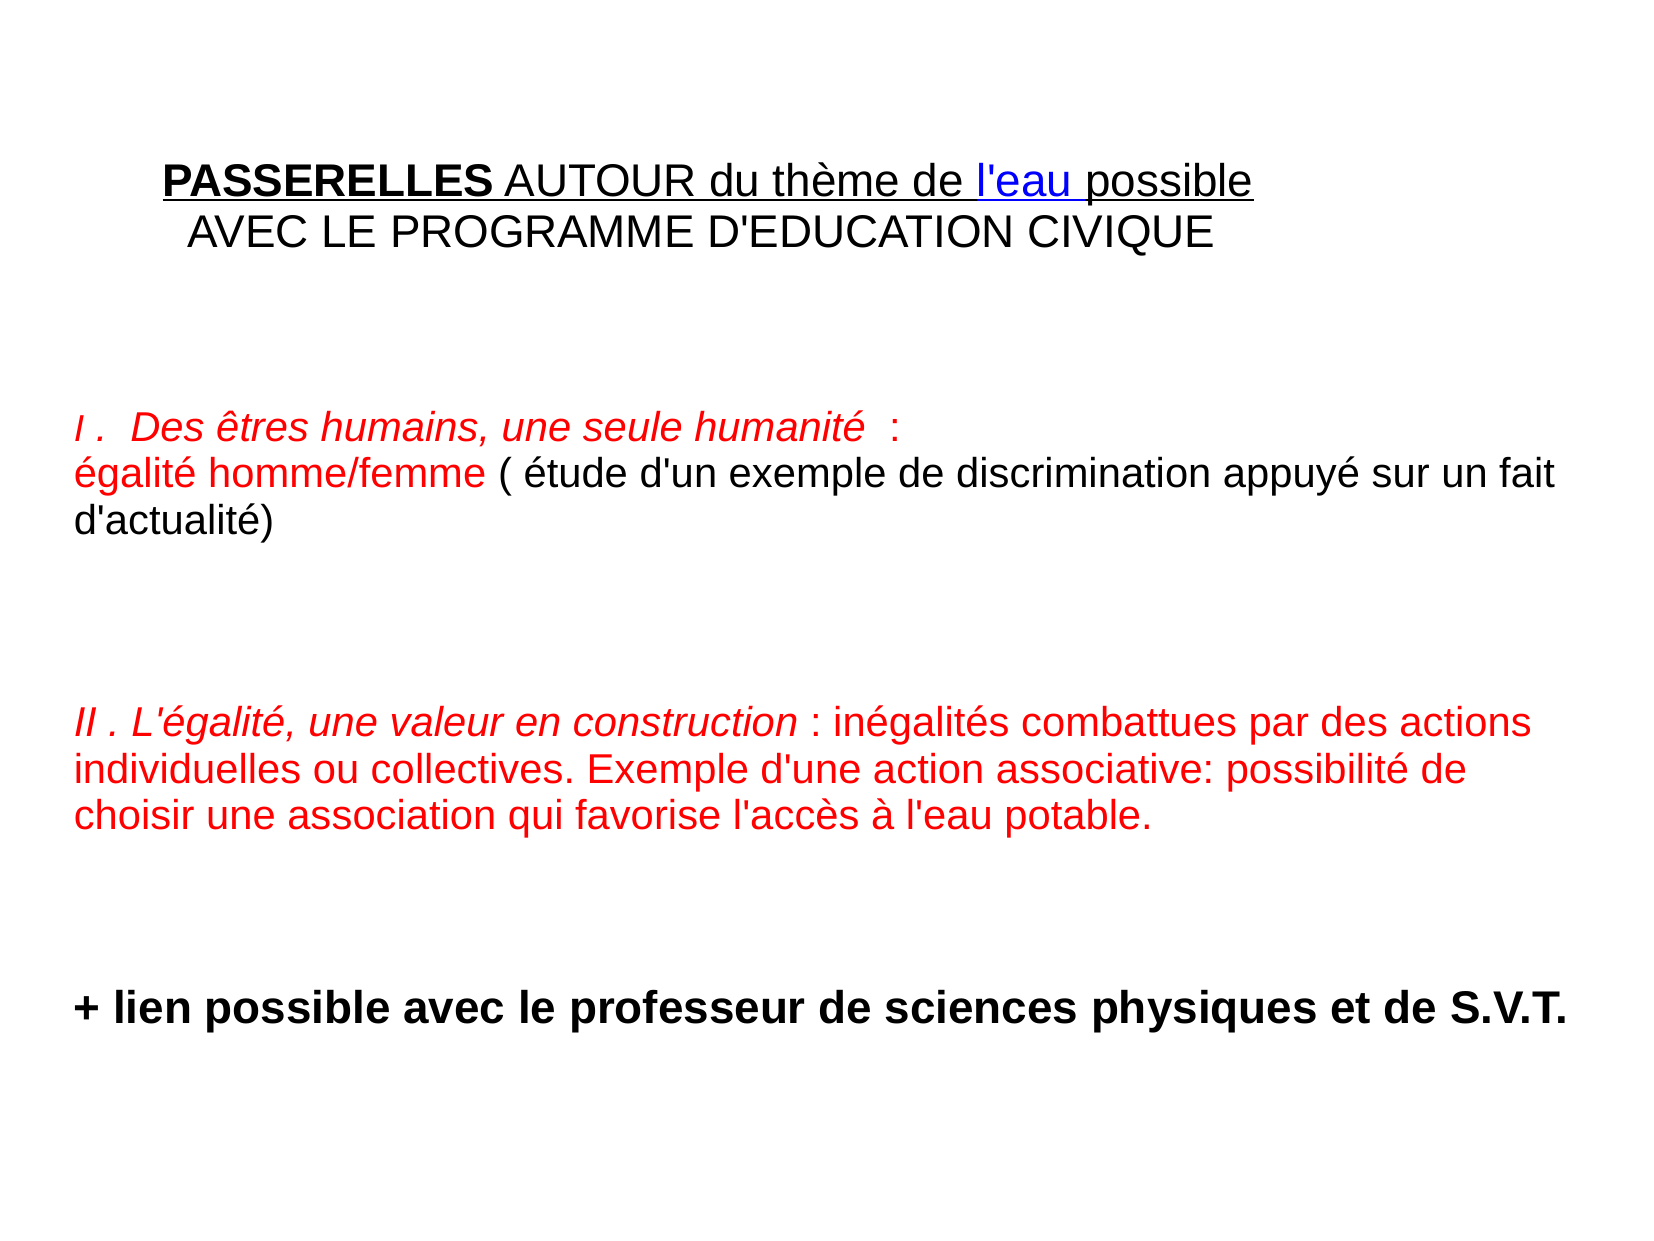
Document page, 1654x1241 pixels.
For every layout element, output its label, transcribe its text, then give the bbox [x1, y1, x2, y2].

text_box I . Des êtres humains, une seule humanité : égalité homme/femme ( étude d'un exemple de discrimination appuyé sur un fait d'actualité) [59, 354, 1625, 599]
text_box II . L'égalité, une valeur en construction : inégalités combattues par des actions individuelles ou collectives. Exemple d'une action associative: possibilité de choisir une association qui favorise l'accès à l'eau potable. [59, 649, 1595, 894]
text_box + lien possible avec le professeur de sciences physiques et de S.V.T. [59, 974, 1642, 1042]
text_box PASSERELLES AUTOUR du thème de l'eau possible AVEC LE PROGRAMME D'EDUCATION CIVIQUE [147, 147, 1269, 266]
